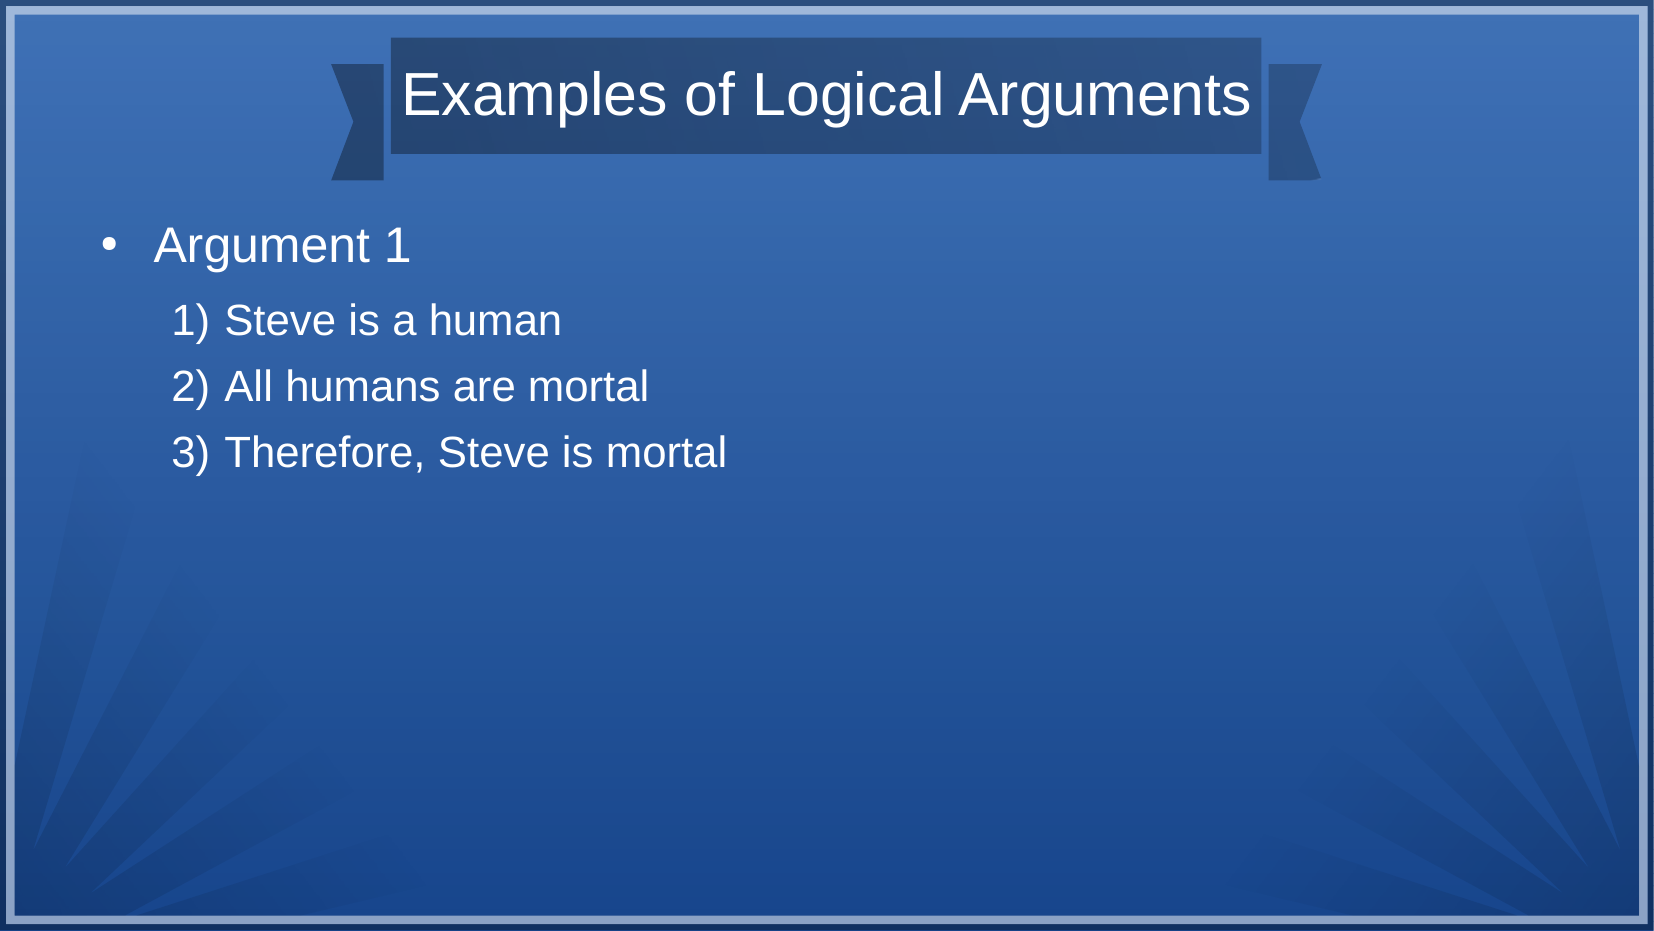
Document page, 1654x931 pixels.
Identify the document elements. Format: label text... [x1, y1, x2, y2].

list Argument 1 Steve is a human All humans are mortal Therefore, Steve is mortal [82, 217, 1571, 758]
title Examples of Logical Arguments [389, 35, 1264, 154]
